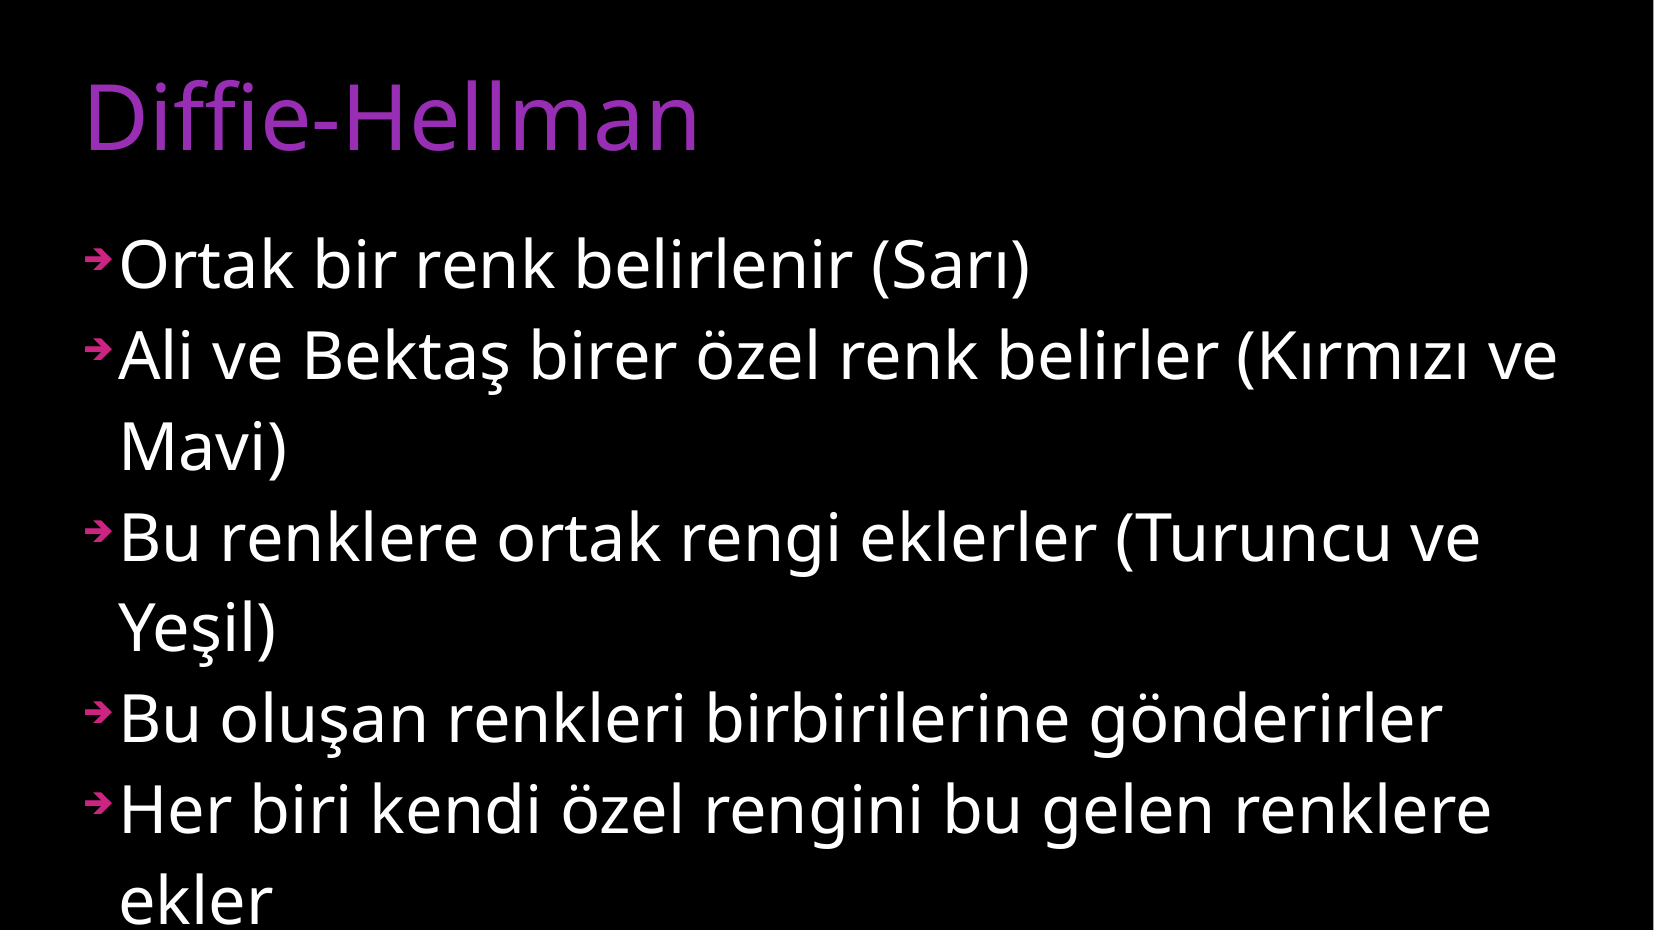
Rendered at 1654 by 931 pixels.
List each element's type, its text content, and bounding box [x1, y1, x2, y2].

title Diffie-Hellman [82, 37, 1571, 193]
subtitle Ortak bir renk belirlenir (Sarı) Ali ve Bektaş birer özel renk belirler (Kırmızı ve Mavi) Bu renklere ortak rengi eklerler (Turuncu ve Yeşil) Bu oluşan renkleri birbirilerine gönderirler Her biri kendi özel rengini bu gelen renklere ekler İki taraf da aynı rengi elde eder (Kahverengi) [82, 217, 1571, 844]
